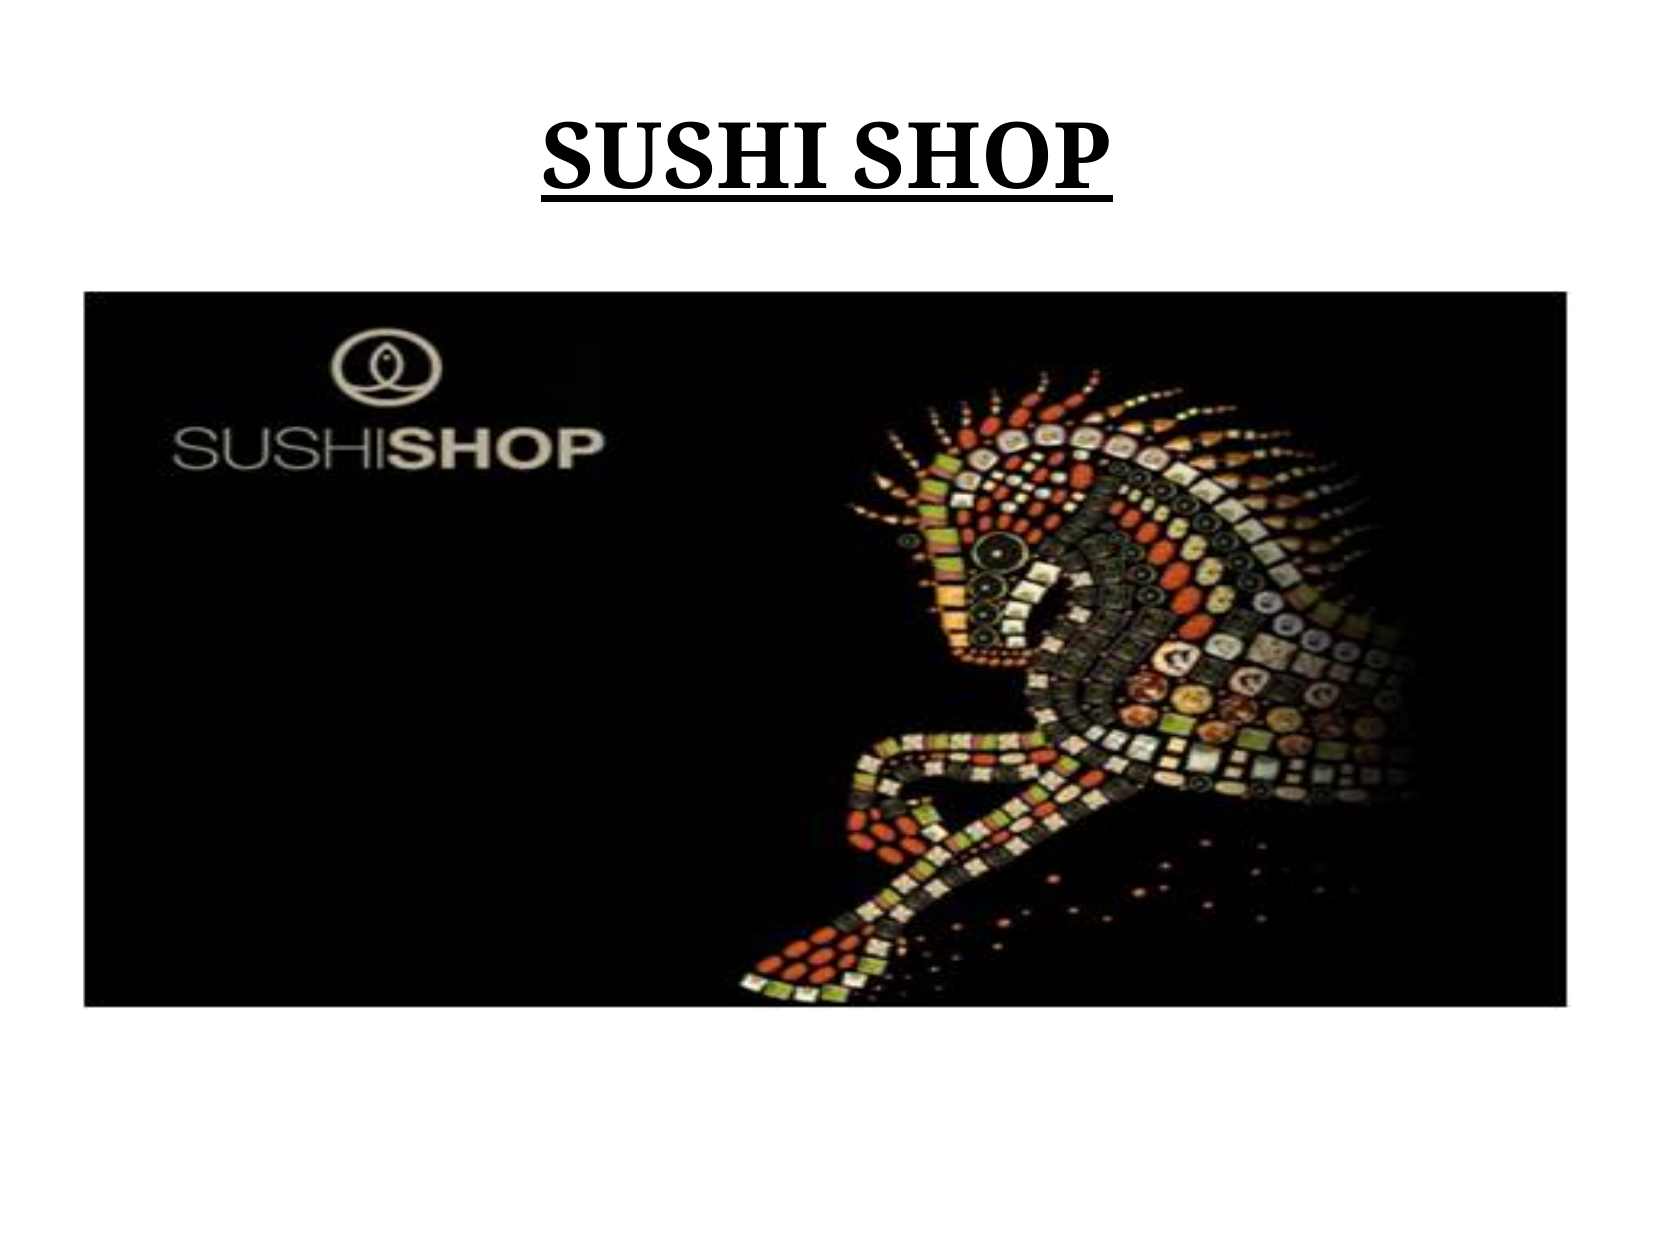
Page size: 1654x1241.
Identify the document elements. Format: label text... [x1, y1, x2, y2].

title SUSHI SHOP [82, 49, 1571, 257]
picture [82, 290, 1571, 1010]
